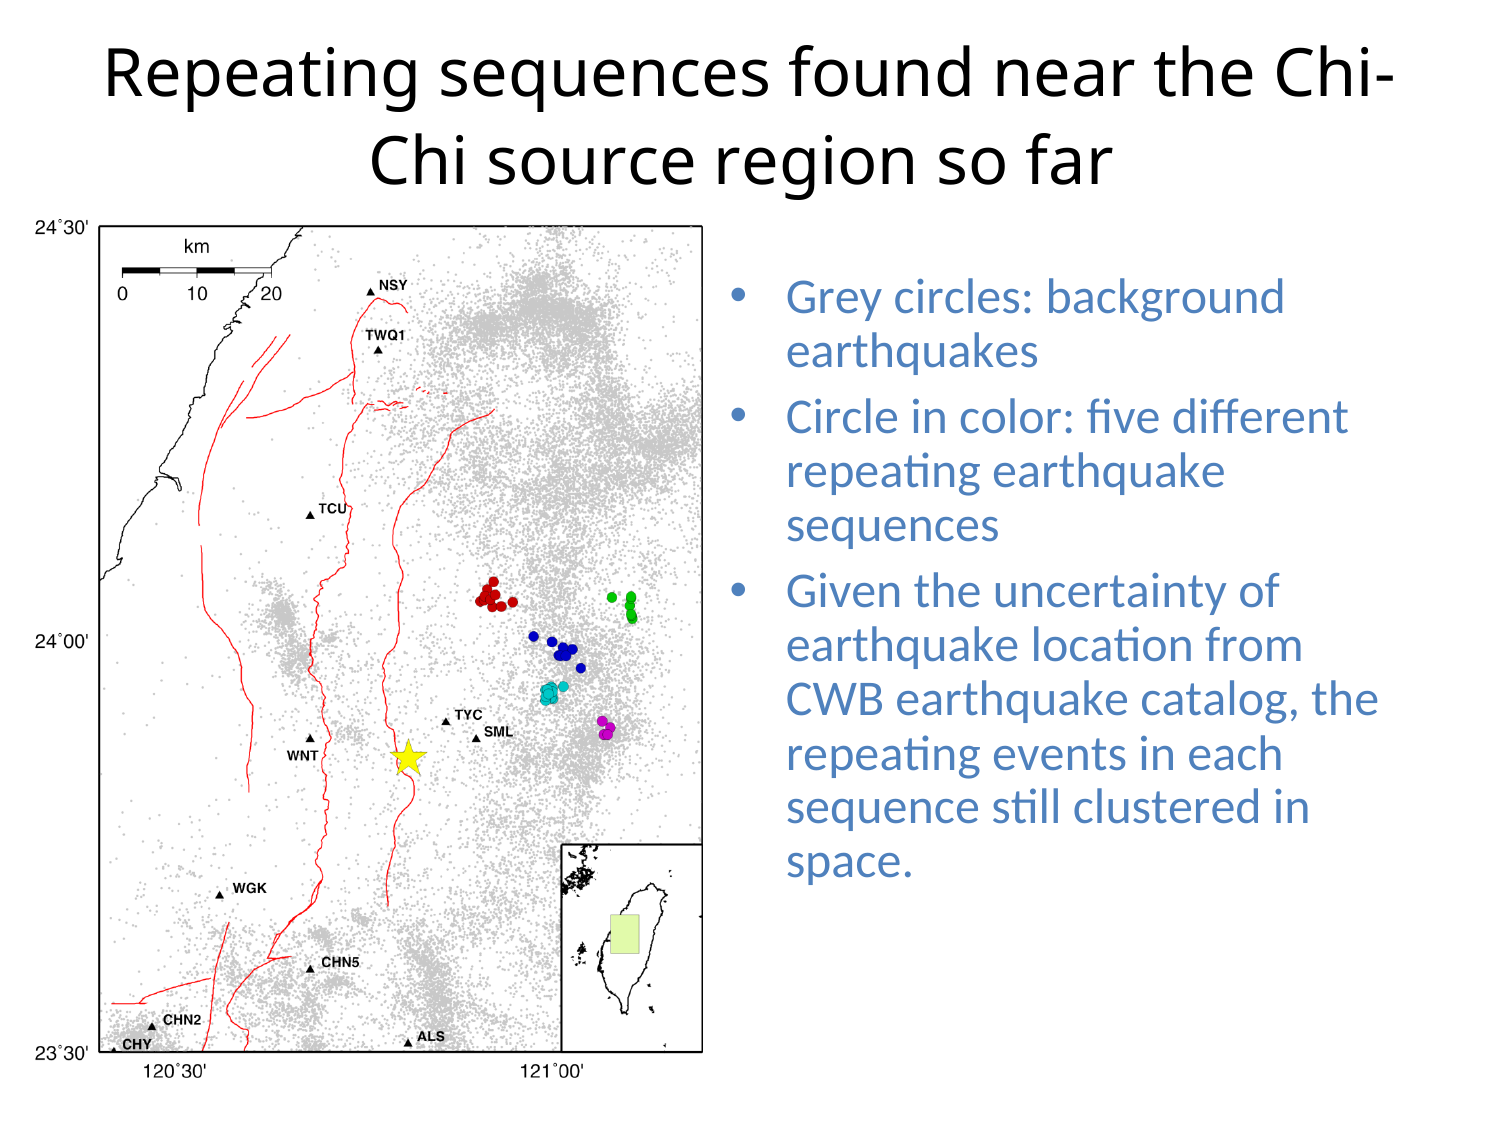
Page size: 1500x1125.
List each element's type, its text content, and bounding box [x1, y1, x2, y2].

picture [35, 219, 703, 1078]
title Repeating sequences found near the Chi-Chi source region so far [75, 45, 1426, 185]
list Grey circles: background earthquakes Circle in color: five different repeating earthquake sequences Given the uncertainty of earthquake location from CWB earthquake catalog, the repeating events in each sequence still clustered in space. [714, 262, 1426, 1005]
